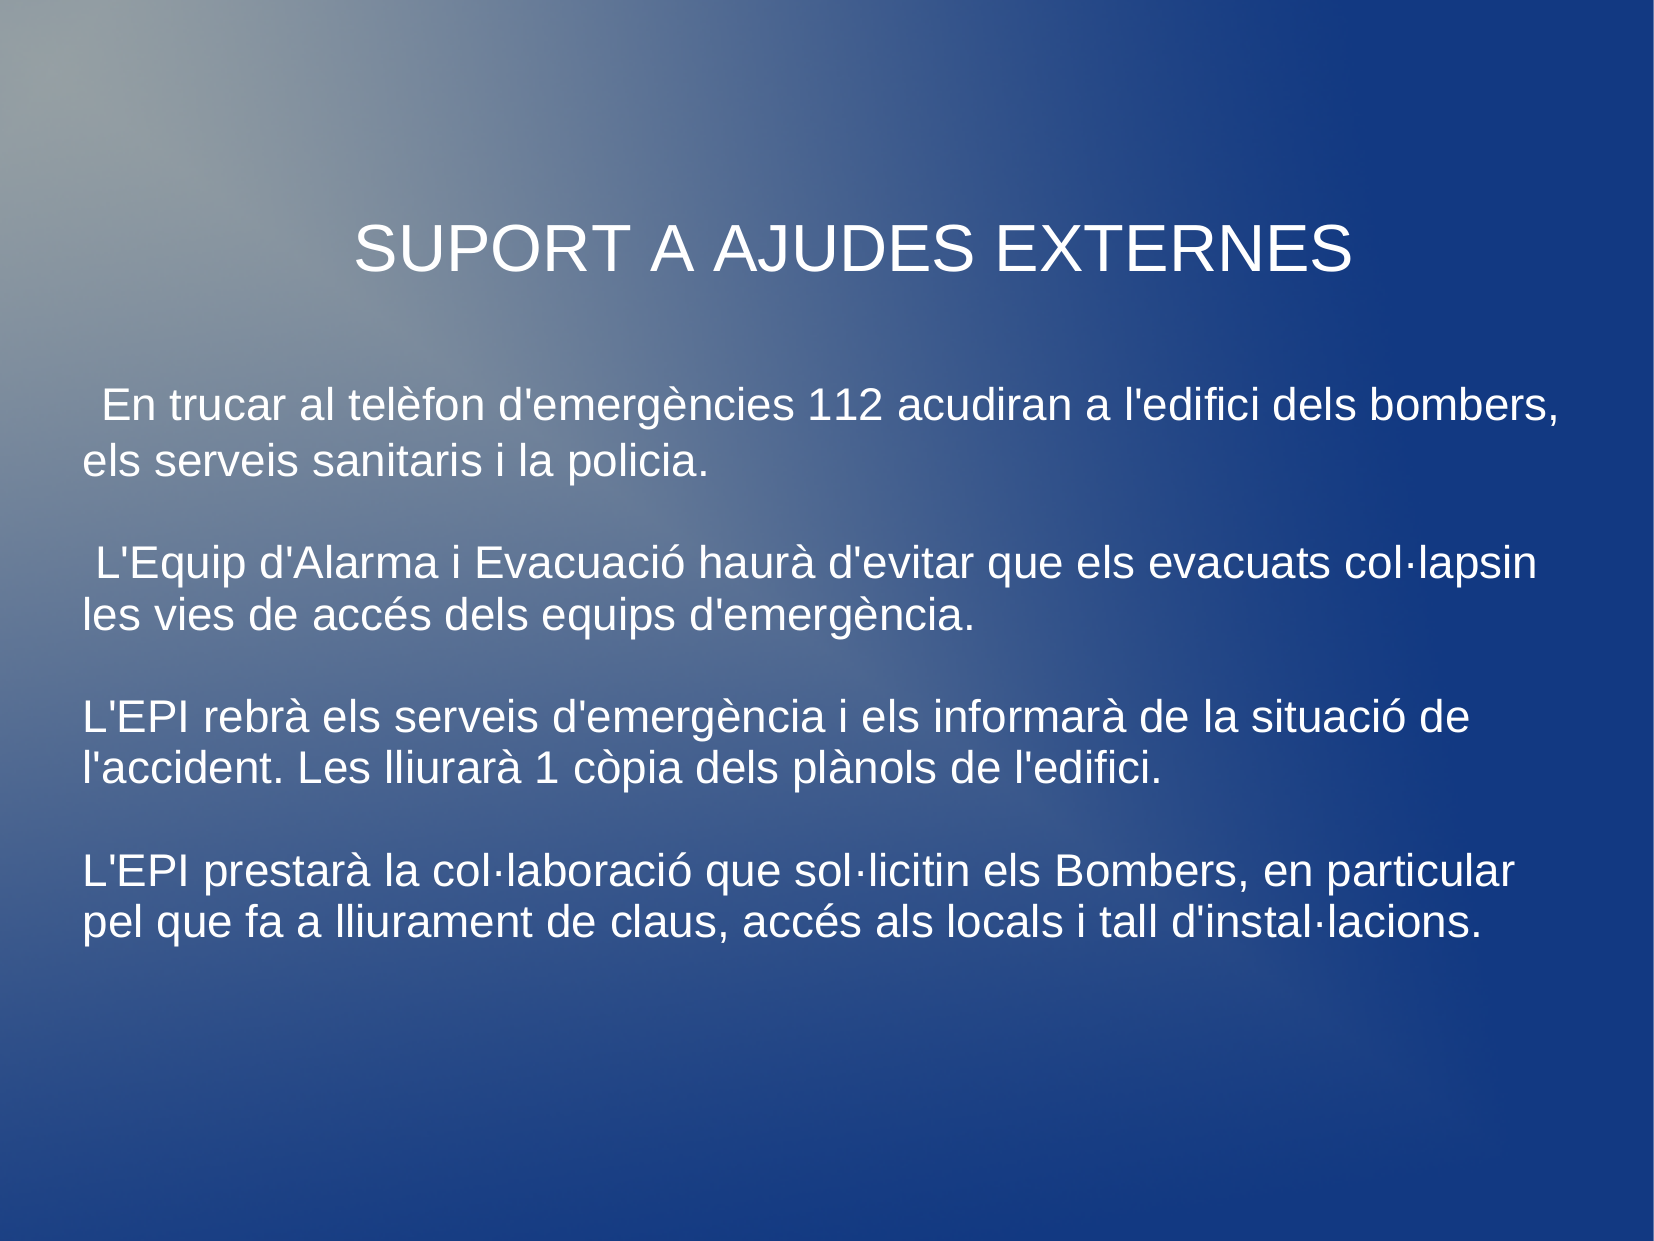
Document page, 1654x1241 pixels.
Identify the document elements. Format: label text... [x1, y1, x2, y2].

subtitle SUPORT A AJUDES EXTERNES En trucar al telèfon d'emergències 112 acudiran a l'edifici dels bombers, els serveis sanitaris i la policia. L'Equip d'Alarma i Evacuació haurà d'evitar que els evacuats col·lapsin les vies de accés dels equips d'emergència. L'EPI rebrà els serveis d'emergència i els informarà de la situació de l'accident. Les lliurarà 1 còpia dels plànols de l'edifici. L'EPI prestarà la col·laboració que sol·licitin els Bombers, en particular pel que fa a lliurament de claus, accés als locals i tall d'instal·lacions. [82, 49, 1571, 1109]
picture [0, 0, 1654, 1241]
